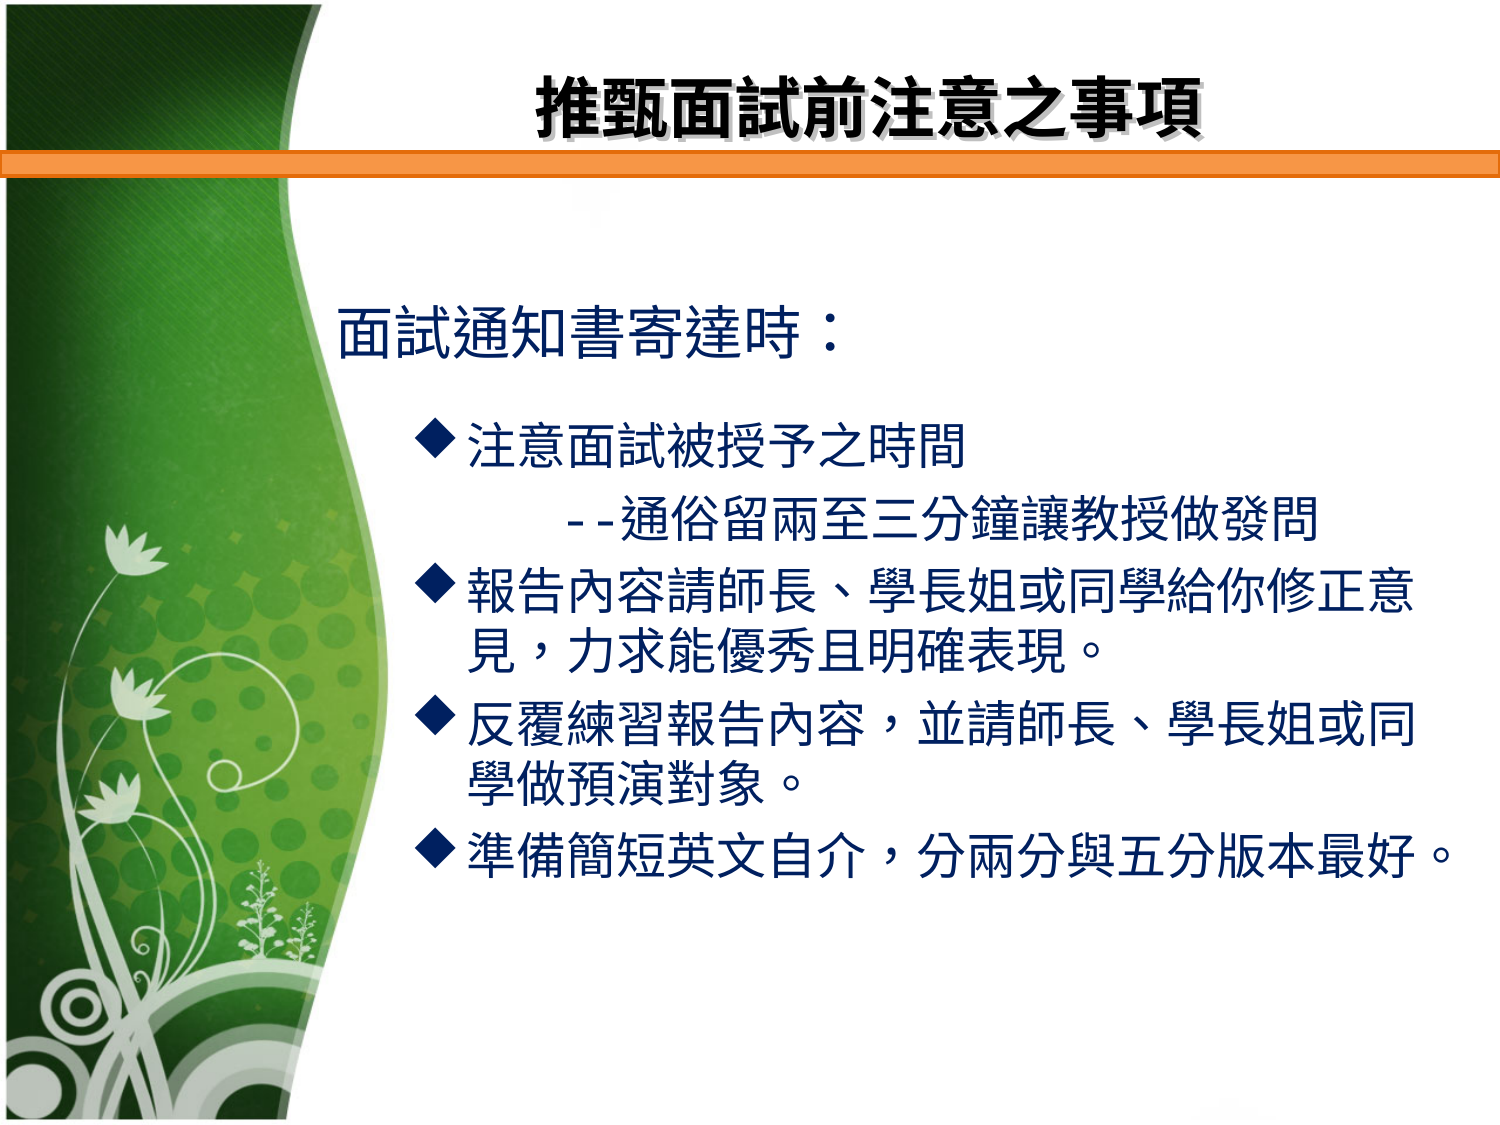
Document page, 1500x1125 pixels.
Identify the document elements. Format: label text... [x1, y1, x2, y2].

text_box 面試通知書寄達時： 注意面試被授予之時間 --通俗留兩至三分鐘讓教授做發問 報告內容請師長、學長姐或同學給你修正意見，力求能優秀且明確表現。 反覆練習報告內容，並請師長、學長姐或同學做預演對象。 準備簡短英文自介，分兩分與五分版本最好。 [328, 281, 1465, 938]
picture [0, 0, 1500, 152]
picture [0, 176, 1500, 1125]
text_box [0, 152, 1500, 176]
title 推甄面試前注意之事項 [527, 35, 1254, 152]
